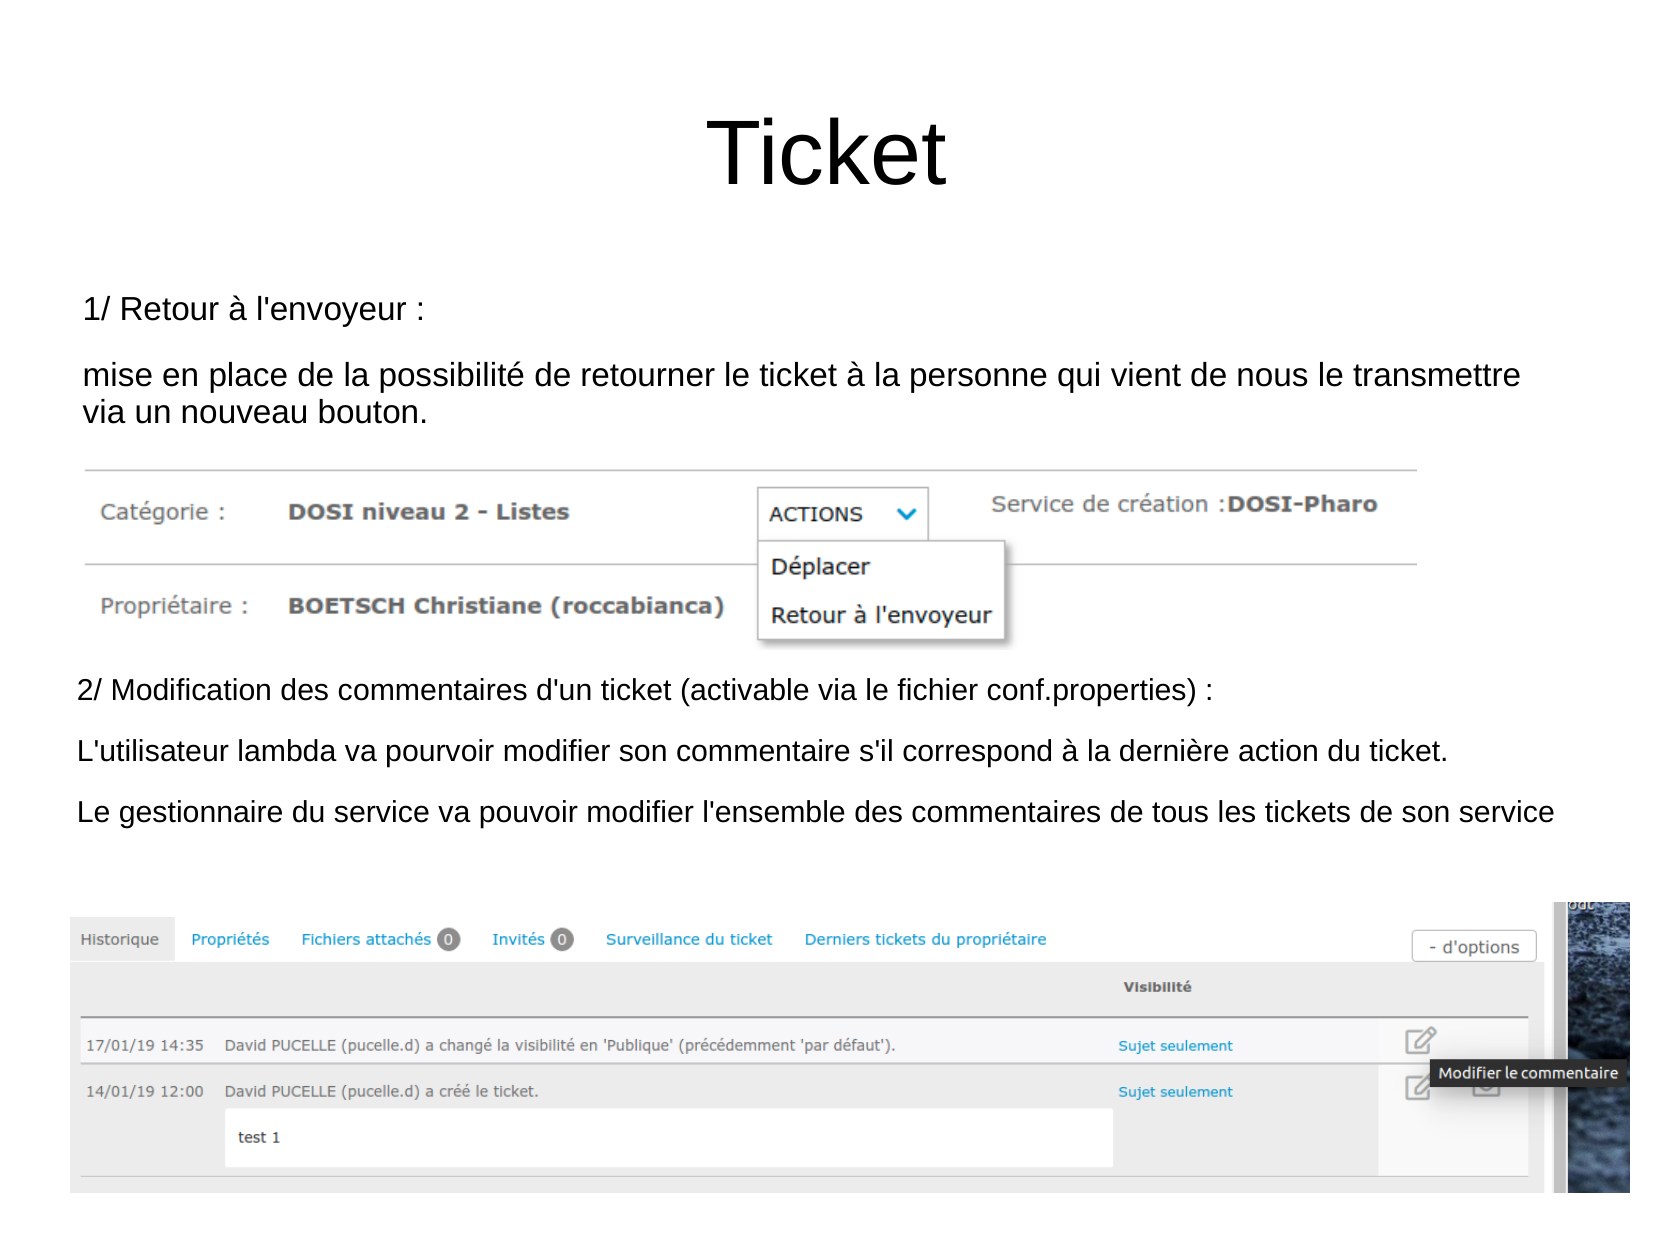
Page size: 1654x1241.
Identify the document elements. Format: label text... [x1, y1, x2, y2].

picture [82, 462, 1417, 650]
picture [70, 902, 1630, 1193]
list 2/ Modification des commentaires d'un ticket (activable via le fichier conf.properties) : L'utilisateur lambda va pourvoir modifier son commentaire s'il correspond à la dernière action du ticket. Le gestionnaire du service va pouvoir modifier l'ensemble des commentaires de tous les tickets de son service [76, 673, 1565, 880]
list 1/ Retour à l'envoyeur : mise en place de la possibilité de retourner le ticket à la personne qui vient de nous le transmettre via un nouveau bouton. [82, 290, 1571, 497]
title Ticket [82, 49, 1571, 257]
